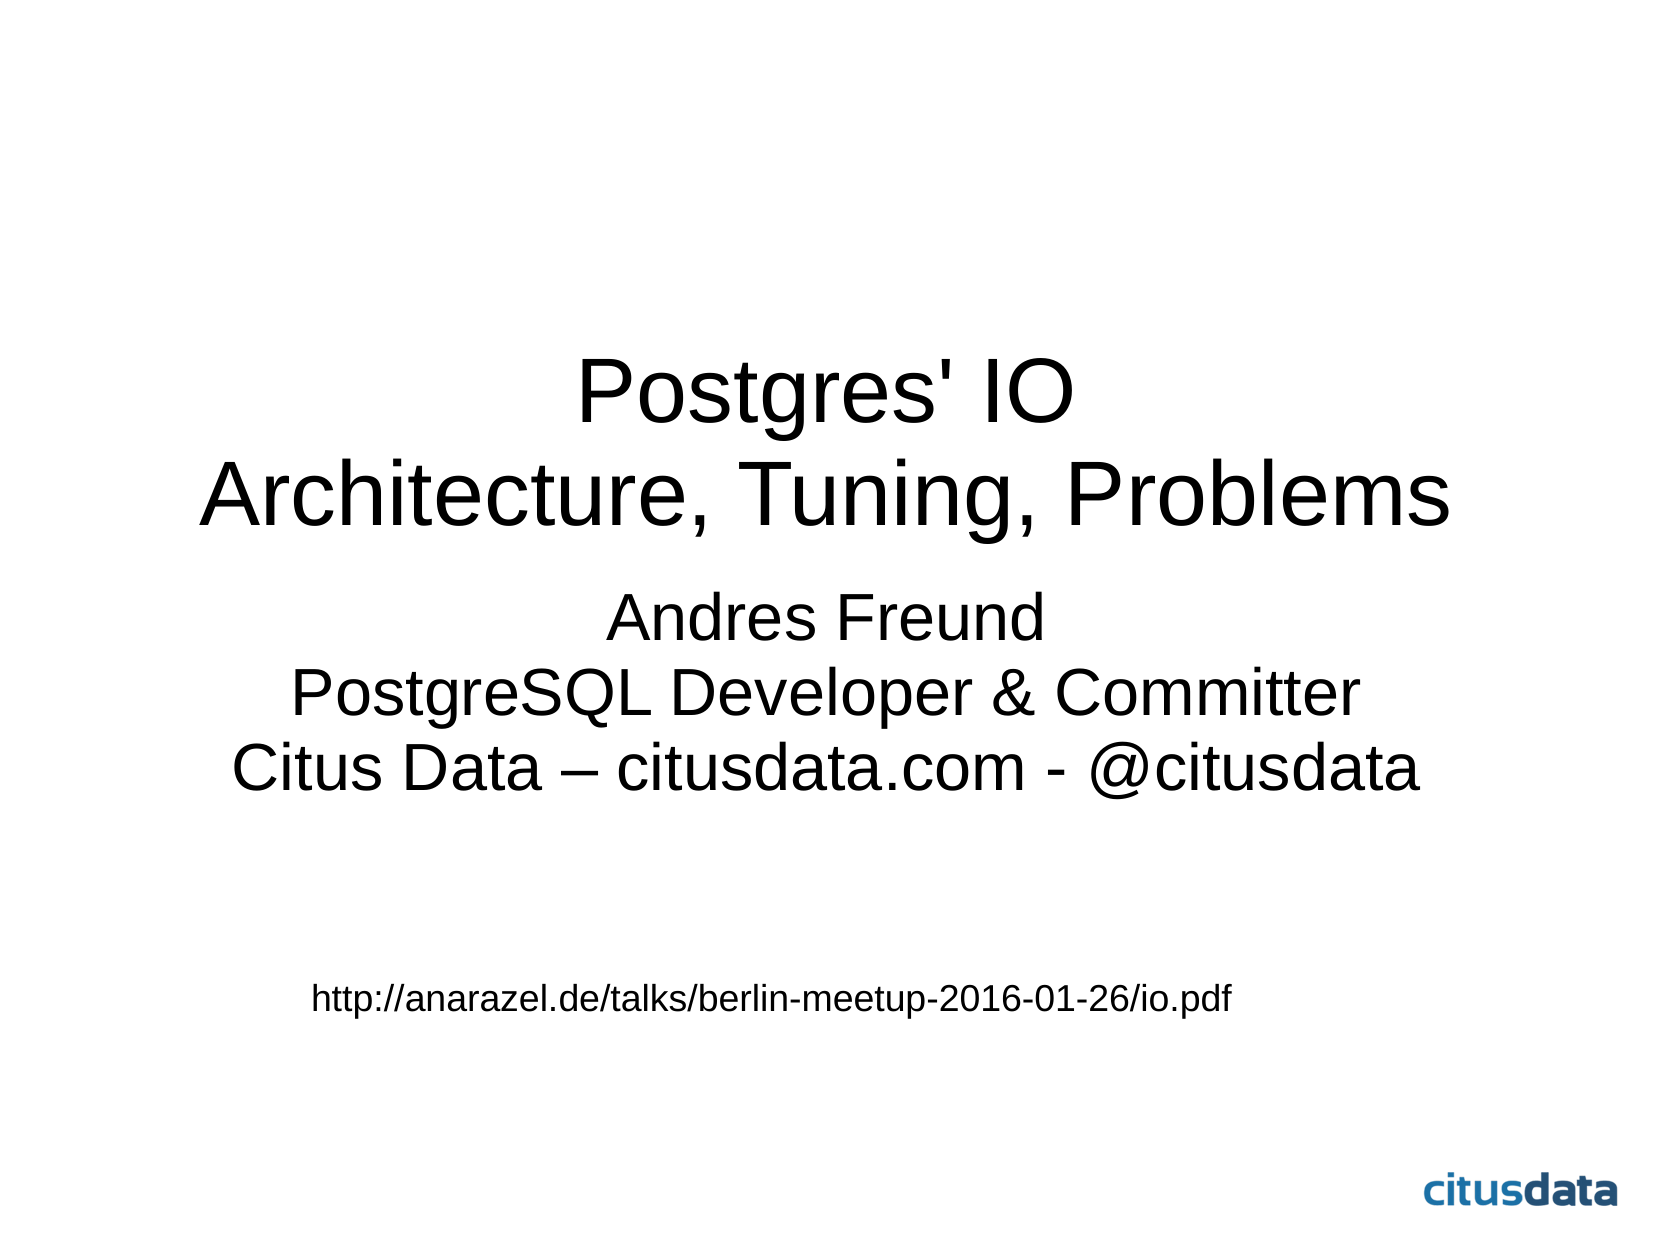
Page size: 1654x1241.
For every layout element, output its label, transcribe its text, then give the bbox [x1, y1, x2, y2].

text_box http://anarazel.de/talks/berlin-meetup-2016-01-26/io.pdf [296, 970, 1357, 1027]
subtitle Andres Freund PostgreSQL Developer & Committer Citus Data – citusdata.com - @citusdata [82, 290, 1571, 1096]
picture [1420, 1167, 1622, 1209]
